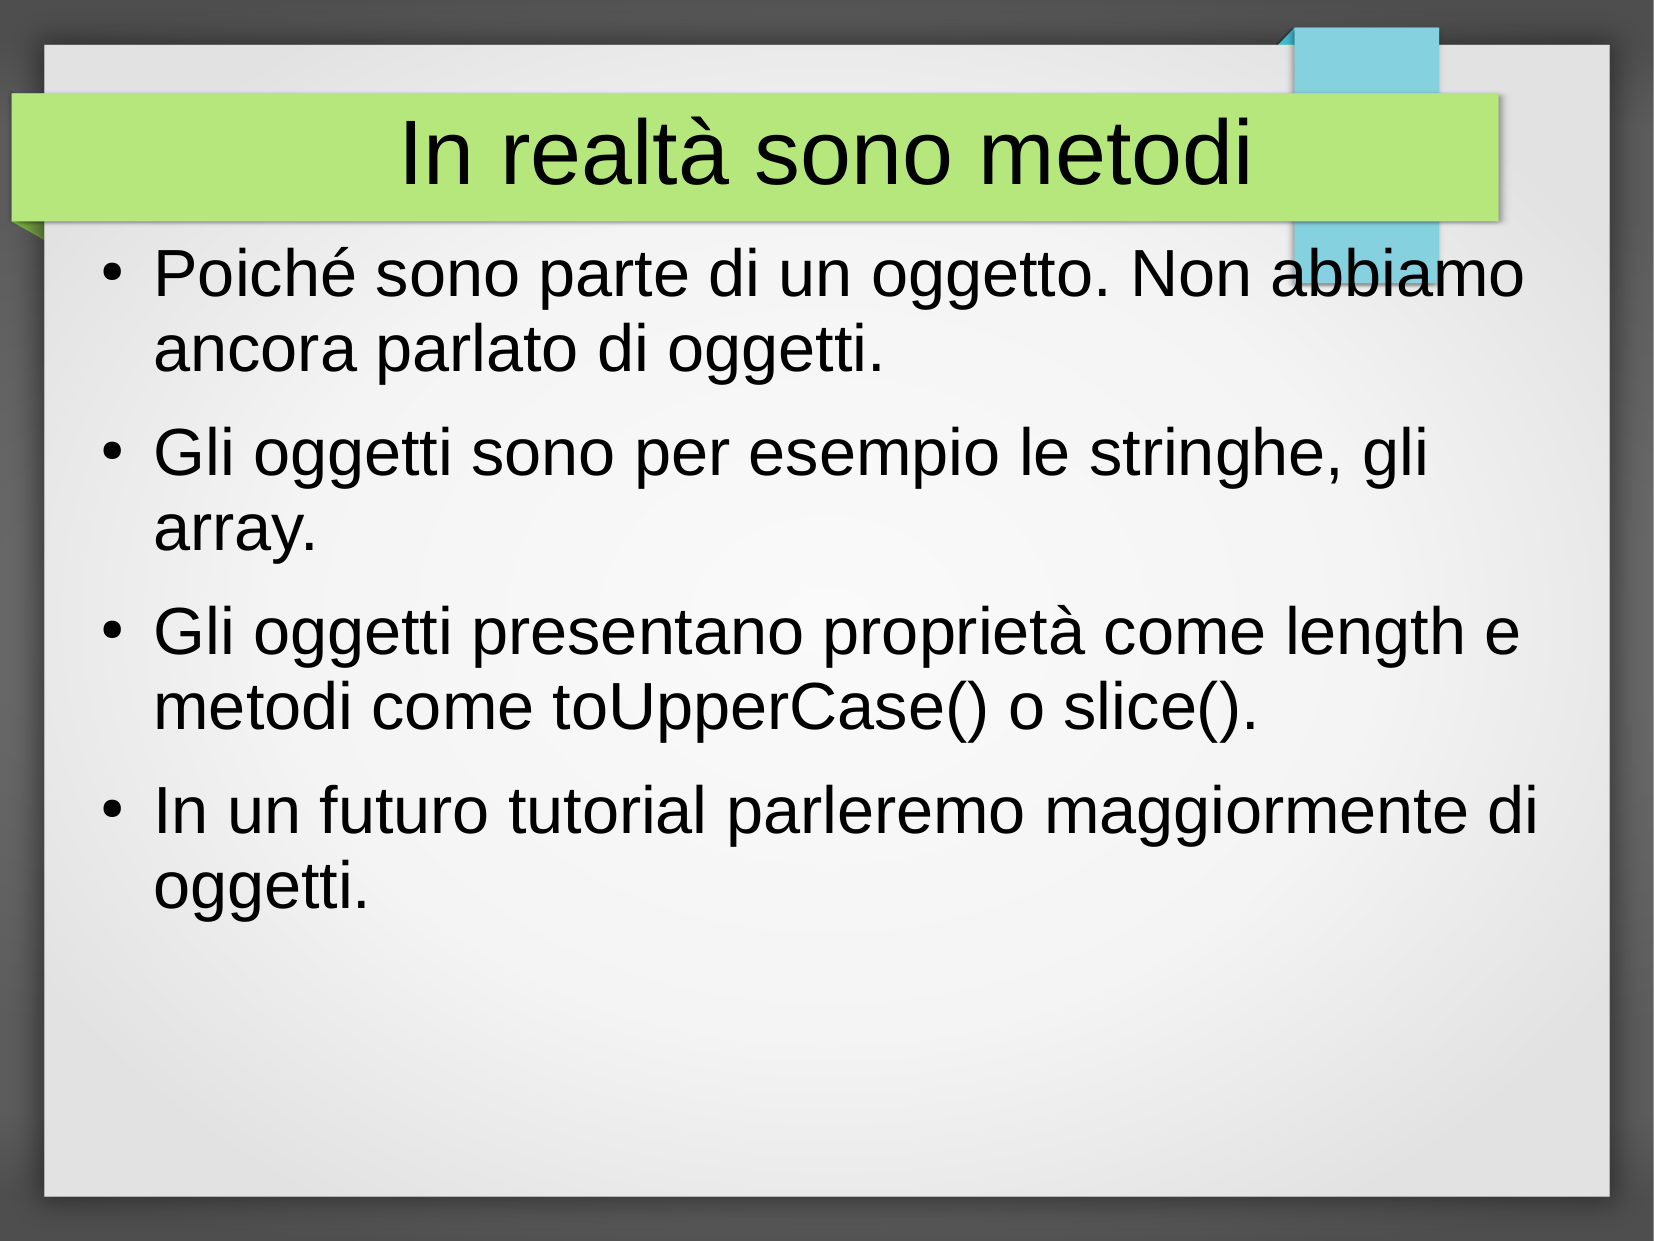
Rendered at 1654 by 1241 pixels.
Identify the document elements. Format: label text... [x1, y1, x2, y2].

title In realtà sono metodi [82, 49, 1571, 236]
list Poiché sono parte di un oggetto. Non abbiamo ancora parlato di oggetti. Gli oggetti sono per esempio le stringhe, gli array. Gli oggetti presentano proprietà come length e metodi come toUpperCase() o slice(). In un futuro tutorial parleremo maggiormente di oggetti. [82, 236, 1571, 1205]
picture [0, 0, 1654, 1241]
